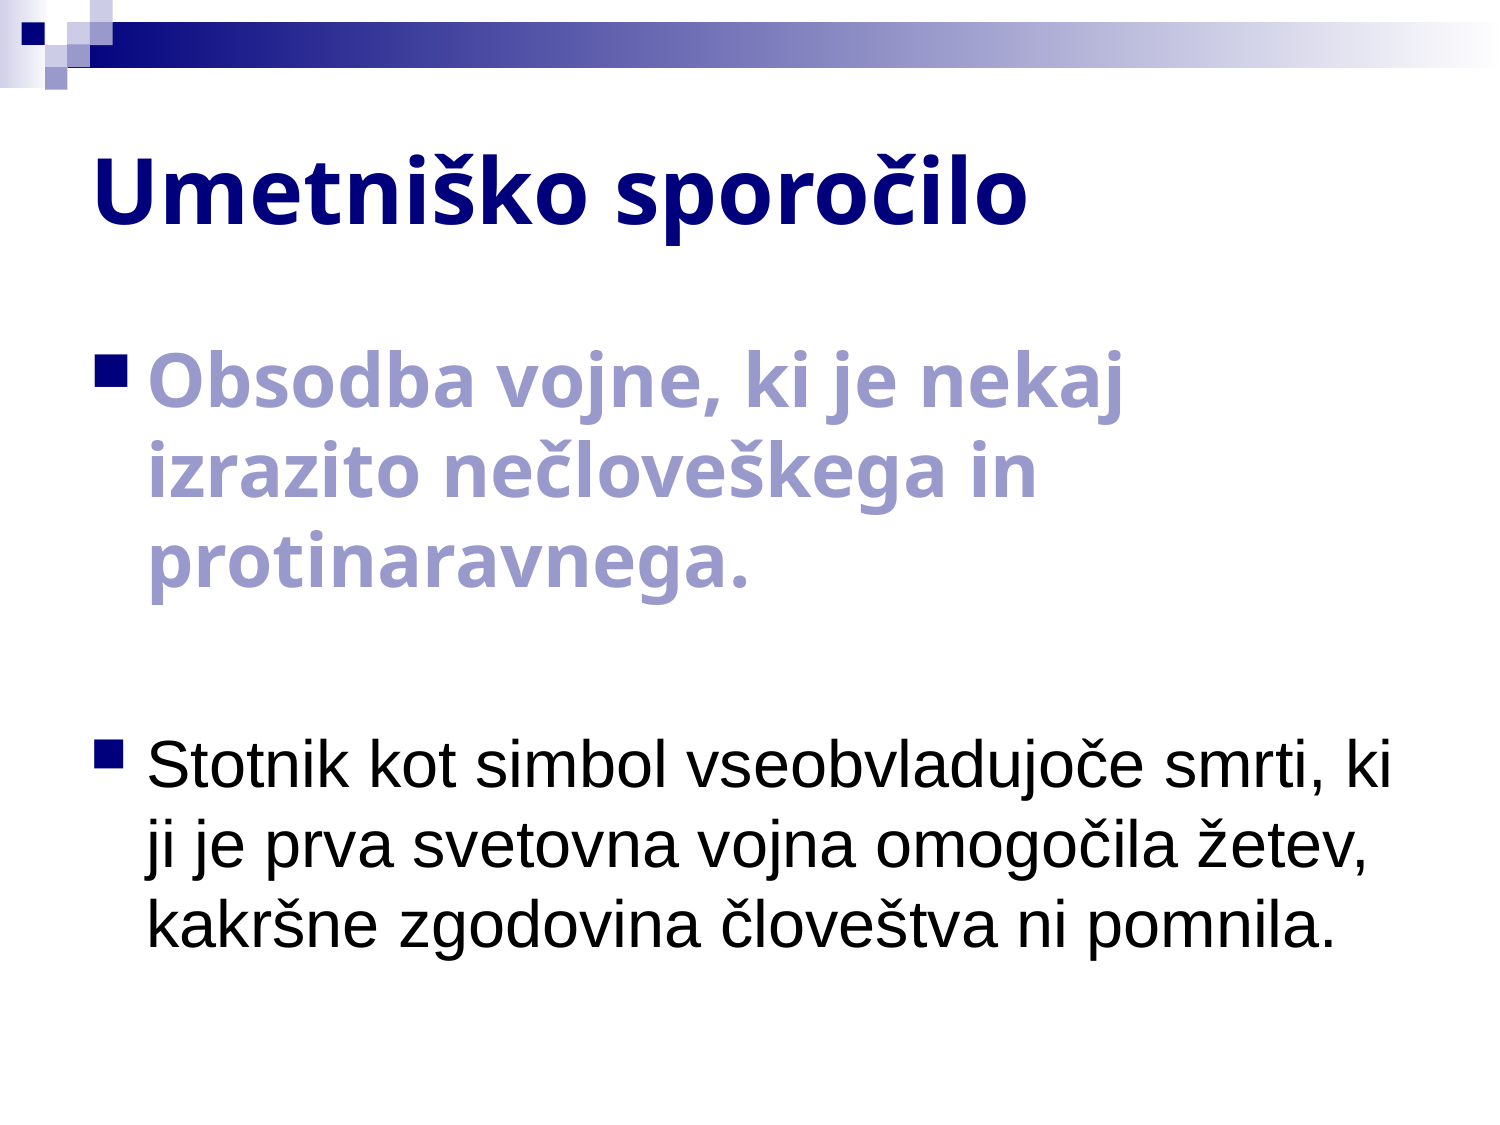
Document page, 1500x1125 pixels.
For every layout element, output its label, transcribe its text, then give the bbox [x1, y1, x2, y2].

list Obsodba vojne, ki je nekaj izrazito nečloveškega in protinaravnega. Stotnik kot simbol vseobvladujoče smrti, ki ji je prva svetovna vojna omogočila žetev, kakršne zgodovina človeštva ni pomnila. [75, 324, 1425, 963]
title Umetniško sporočilo [75, 75, 1425, 300]
